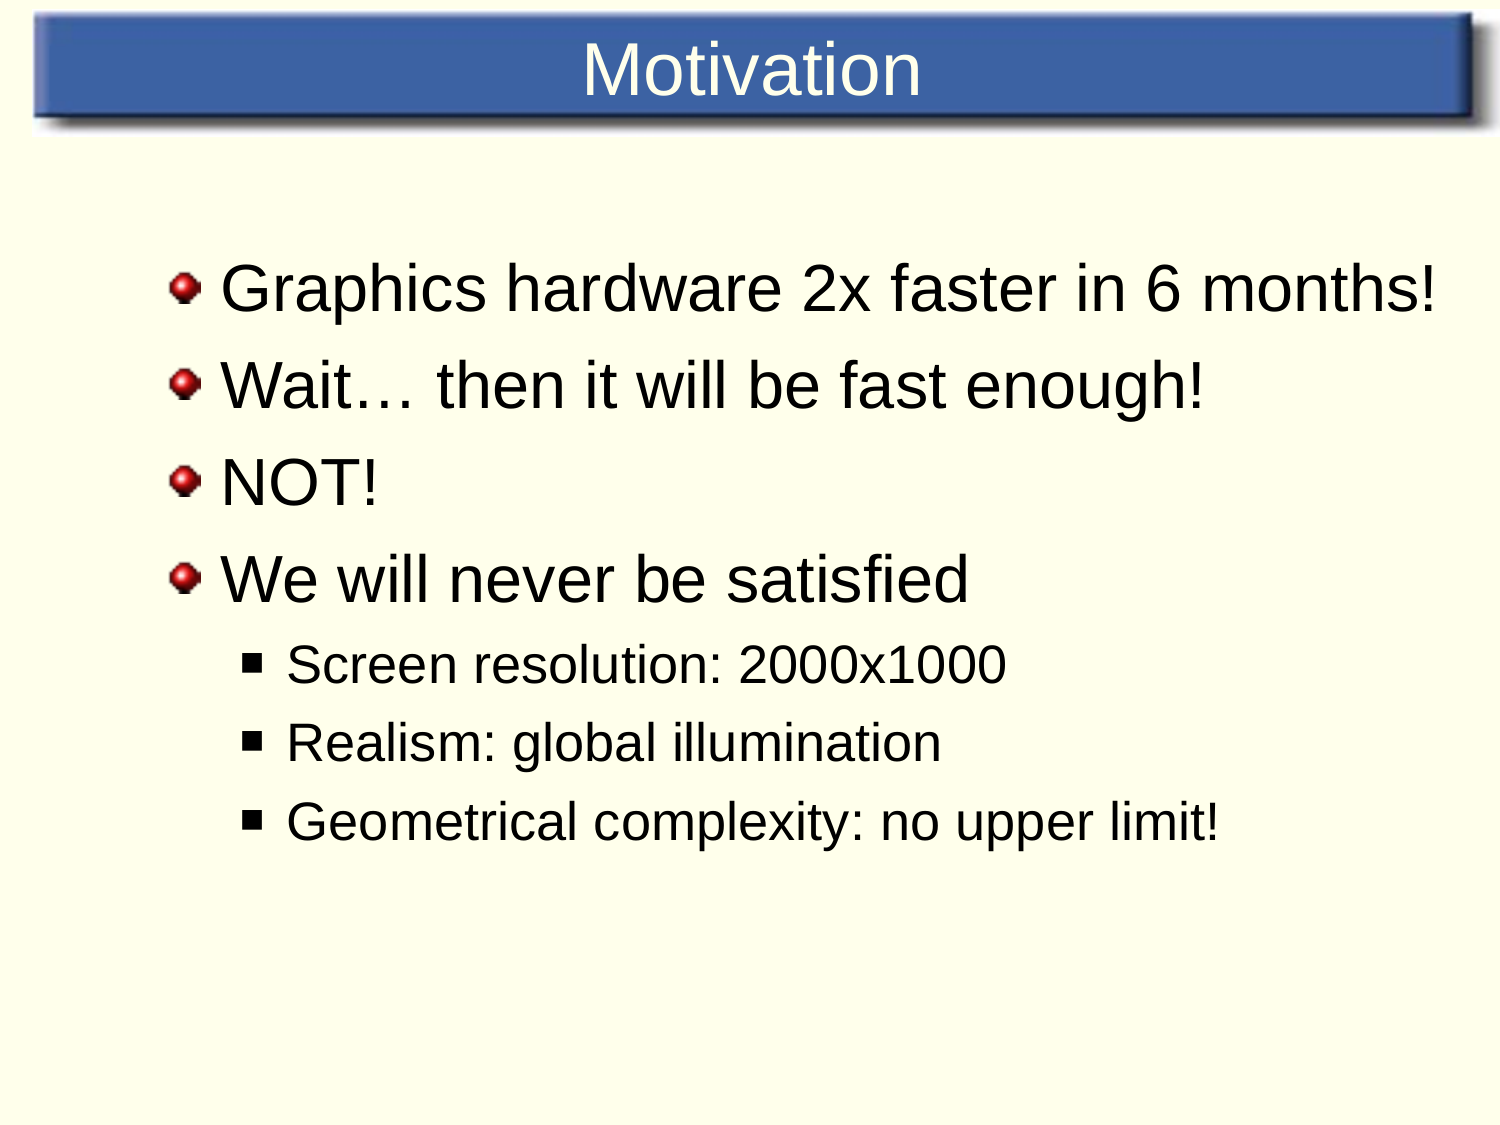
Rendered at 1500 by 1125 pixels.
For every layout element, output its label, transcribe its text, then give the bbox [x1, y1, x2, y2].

title Motivation [96, 6, 1409, 120]
list Graphics hardware 2x faster in 6 months! Wait… then it will be fast enough! NOT! We will never be satisfied Screen resolution: 2000x1000 Realism: global illumination Geometrical complexity: no upper limit! [149, 237, 1463, 1125]
picture [32, 9, 1500, 137]
